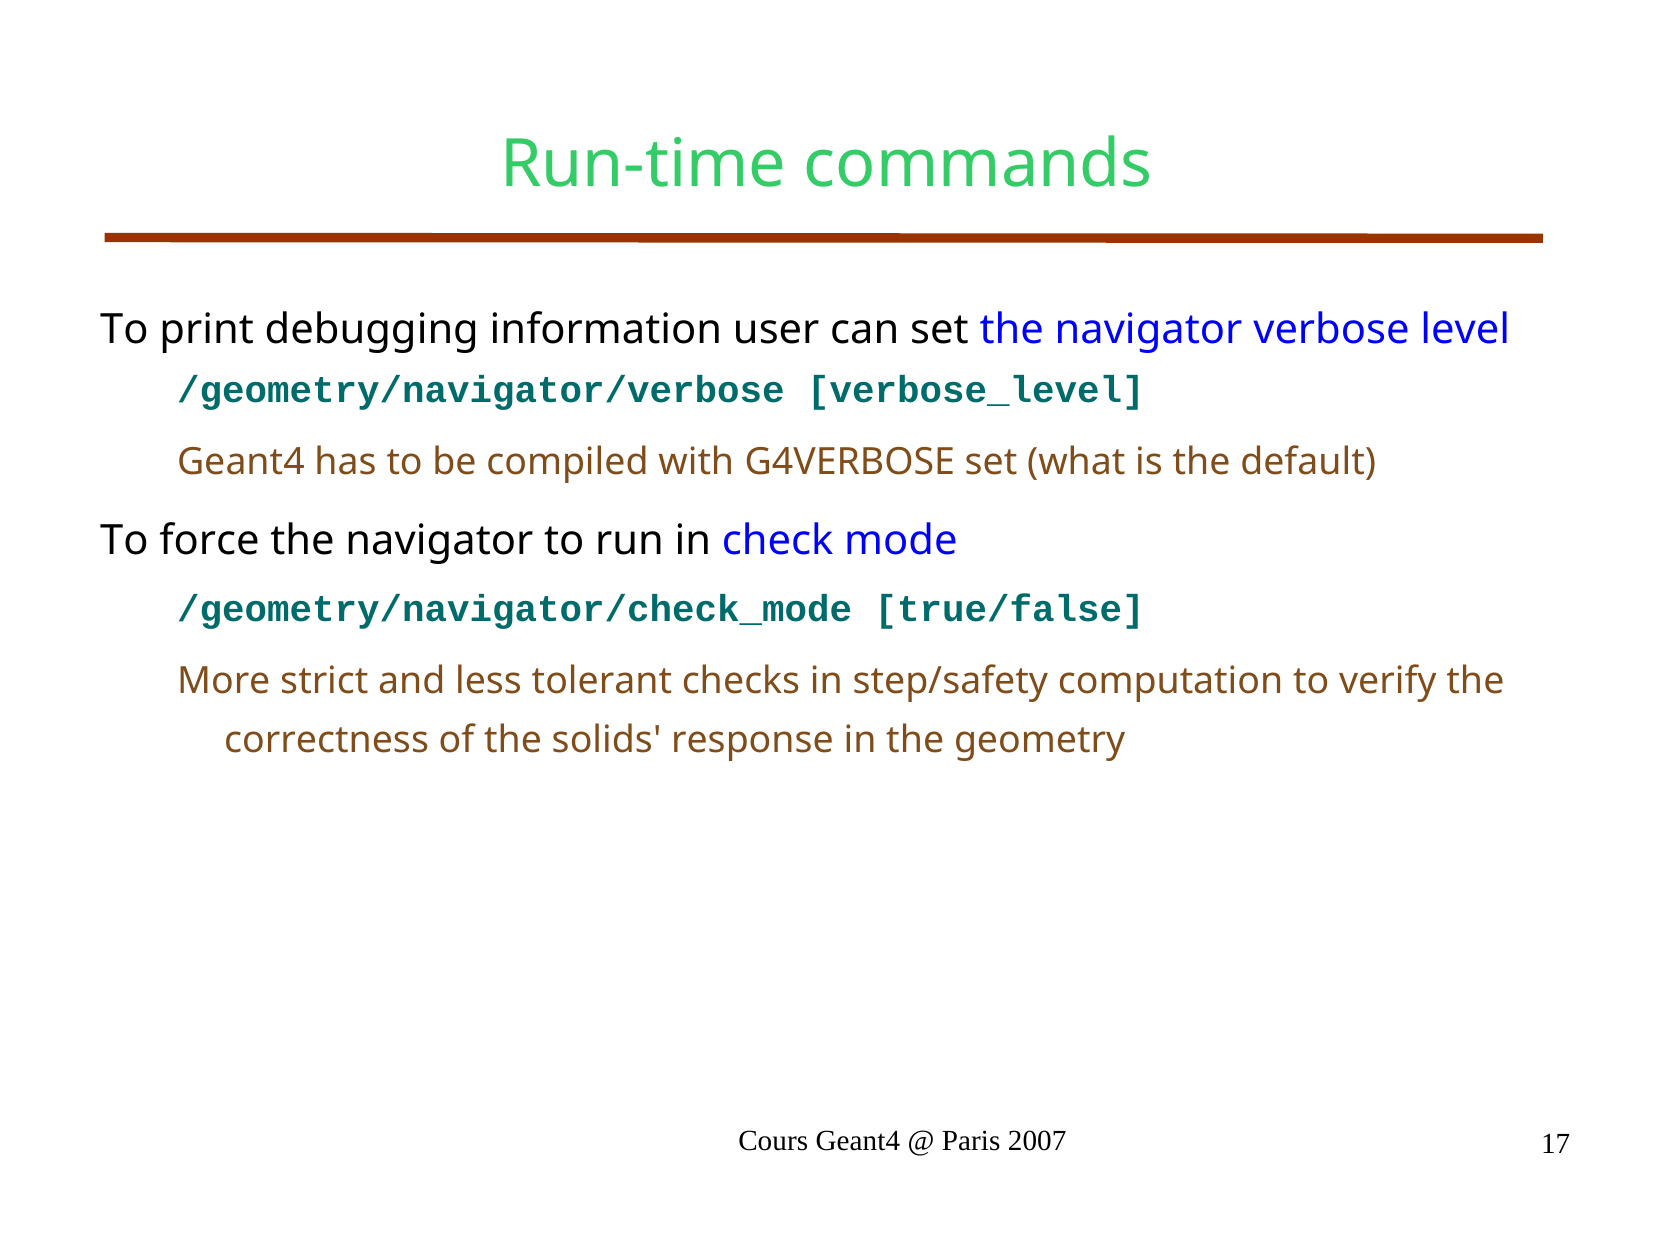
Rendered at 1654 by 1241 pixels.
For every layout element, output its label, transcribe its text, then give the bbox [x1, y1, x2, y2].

list To print debugging information user can set the navigator verbose level /geometry/navigator/verbose [verbose_level] Geant4 has to be compiled with G4VERBOSE set (what is the default) To force the navigator to run in check mode /geometry/navigator/check_mode [true/false] More strict and less tolerant checks in step/safety computation to verify the correctness of the solids' response in the geometry [82, 290, 1571, 1094]
title Run-time commands [82, 56, 1571, 250]
